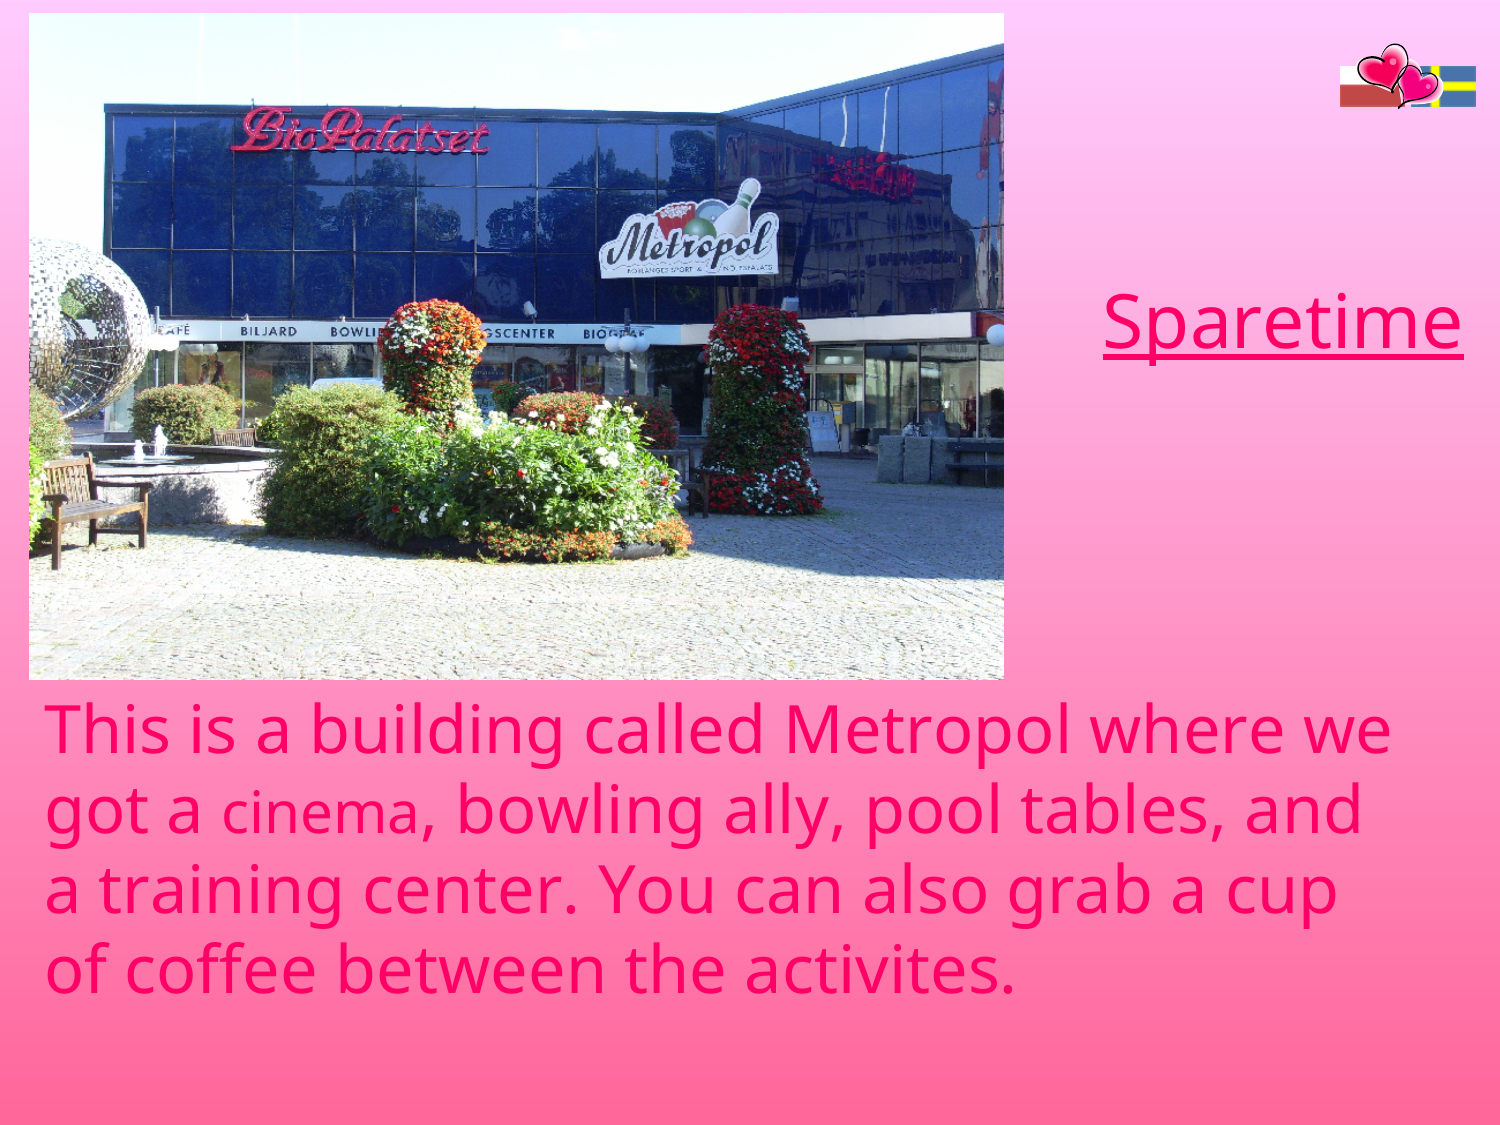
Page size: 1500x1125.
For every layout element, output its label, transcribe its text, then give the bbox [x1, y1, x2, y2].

picture [29, 13, 1004, 680]
text_box This is a building called Metropol where we got a cinema, bowling ally, pool tables, and a training center. You can also grab a cup of coffee between the activites. [29, 679, 1436, 1015]
picture [1340, 42, 1476, 110]
text_box Sparetime [1087, 266, 1479, 372]
